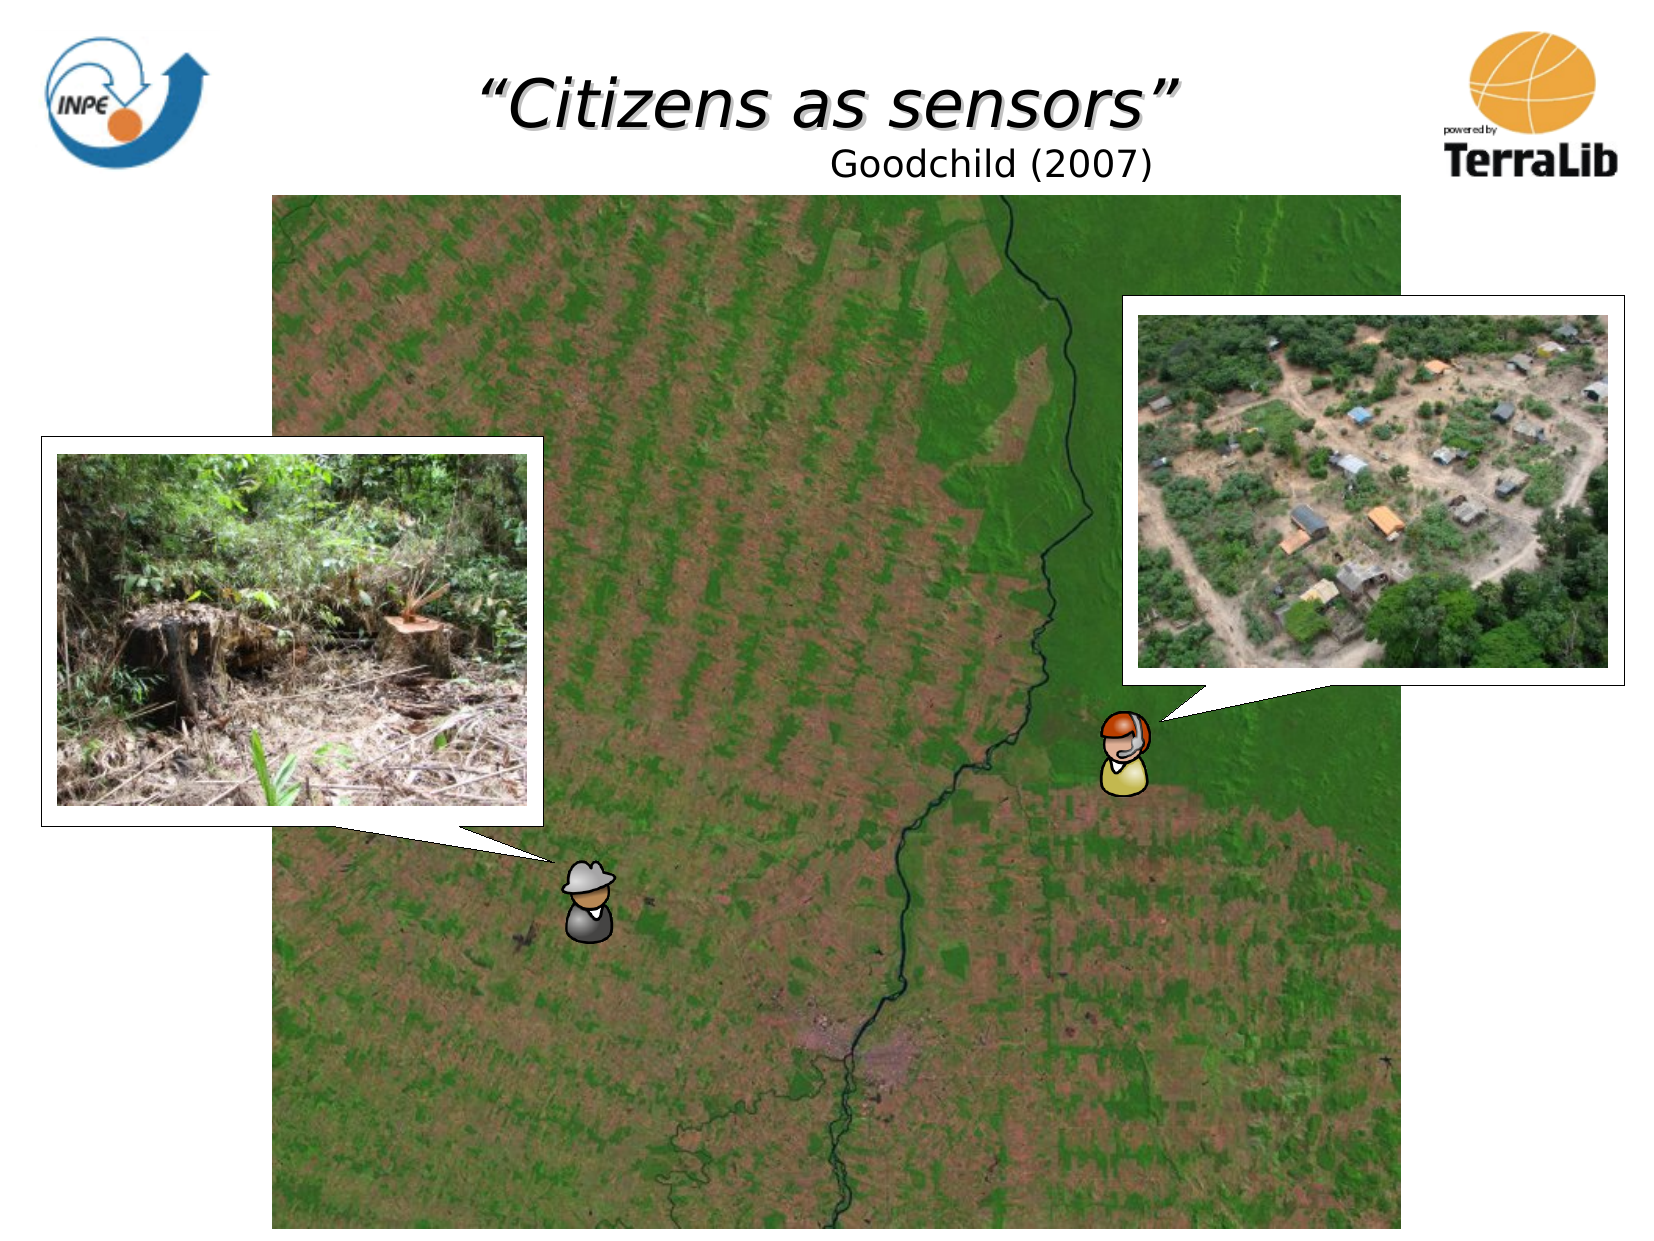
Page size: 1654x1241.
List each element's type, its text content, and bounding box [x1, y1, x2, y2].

text_box Goodchild (2007) [814, 135, 1170, 195]
text_box [1122, 295, 1625, 722]
picture [272, 195, 1401, 1229]
picture [35, 29, 220, 178]
picture [1138, 315, 1608, 668]
title “Citizens as sensors” [206, 33, 1447, 176]
picture [1443, 29, 1619, 178]
text_box [41, 436, 555, 863]
picture [57, 454, 527, 806]
